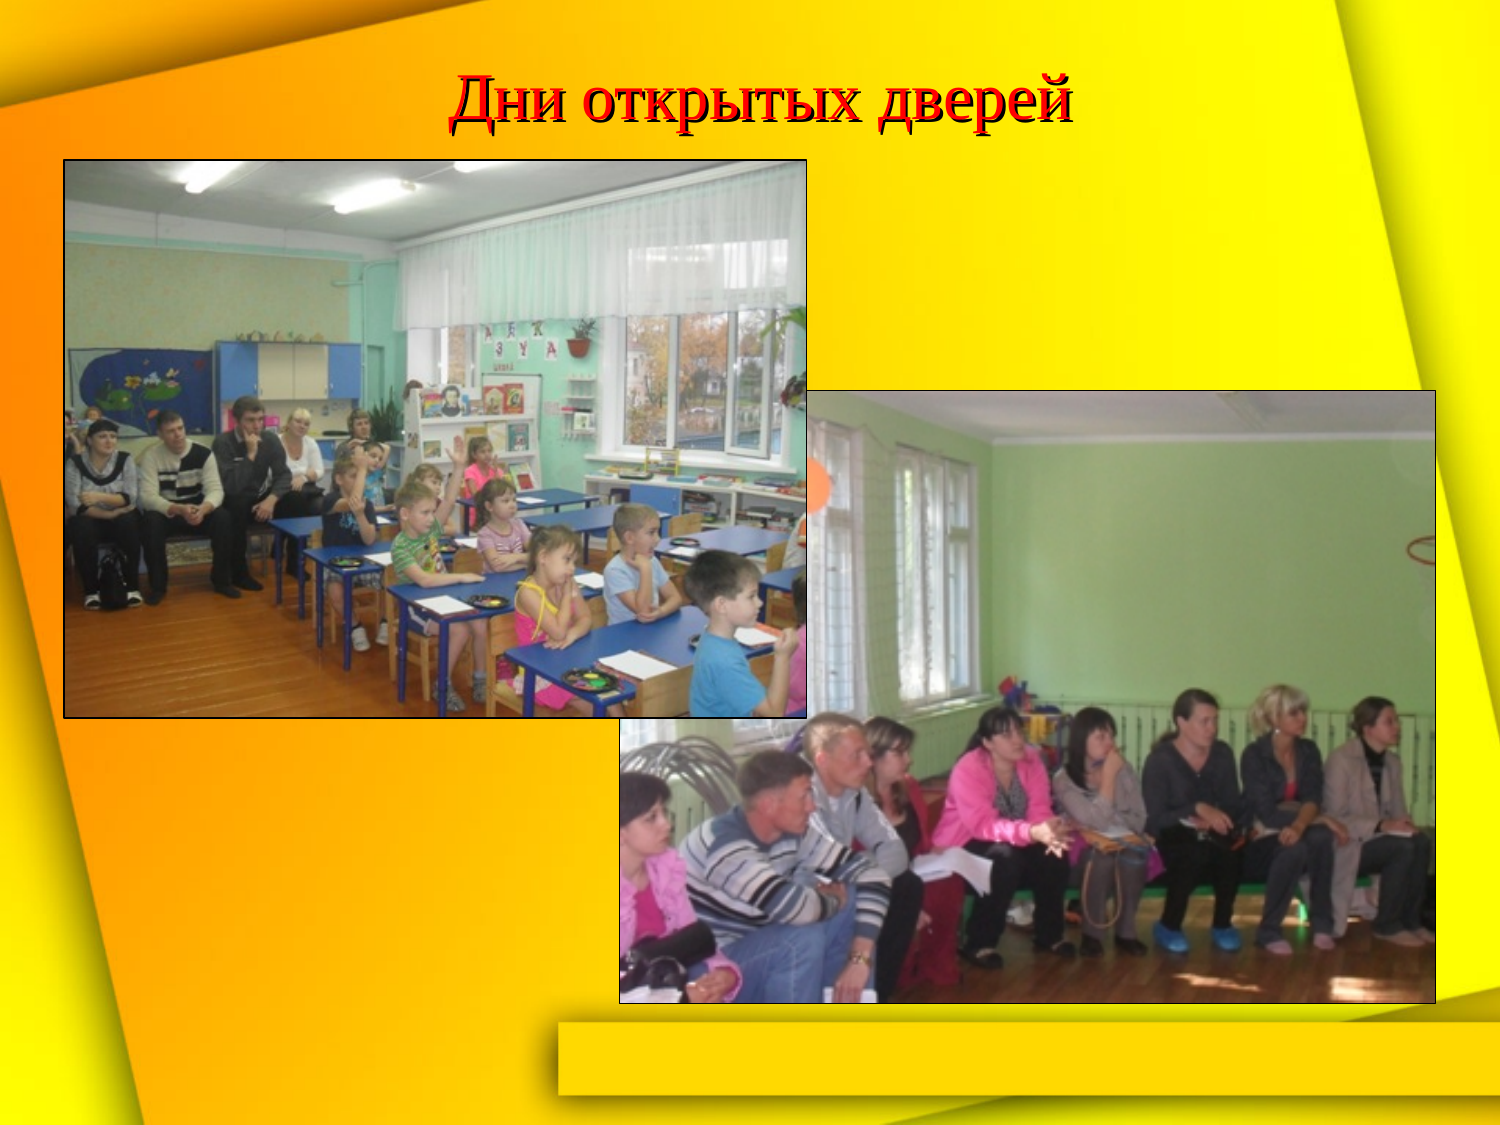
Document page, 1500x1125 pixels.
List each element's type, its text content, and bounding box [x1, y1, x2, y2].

picture [64, 160, 806, 718]
picture [620, 391, 1435, 1003]
text_box Дни открытых дверей [50, 46, 1471, 141]
